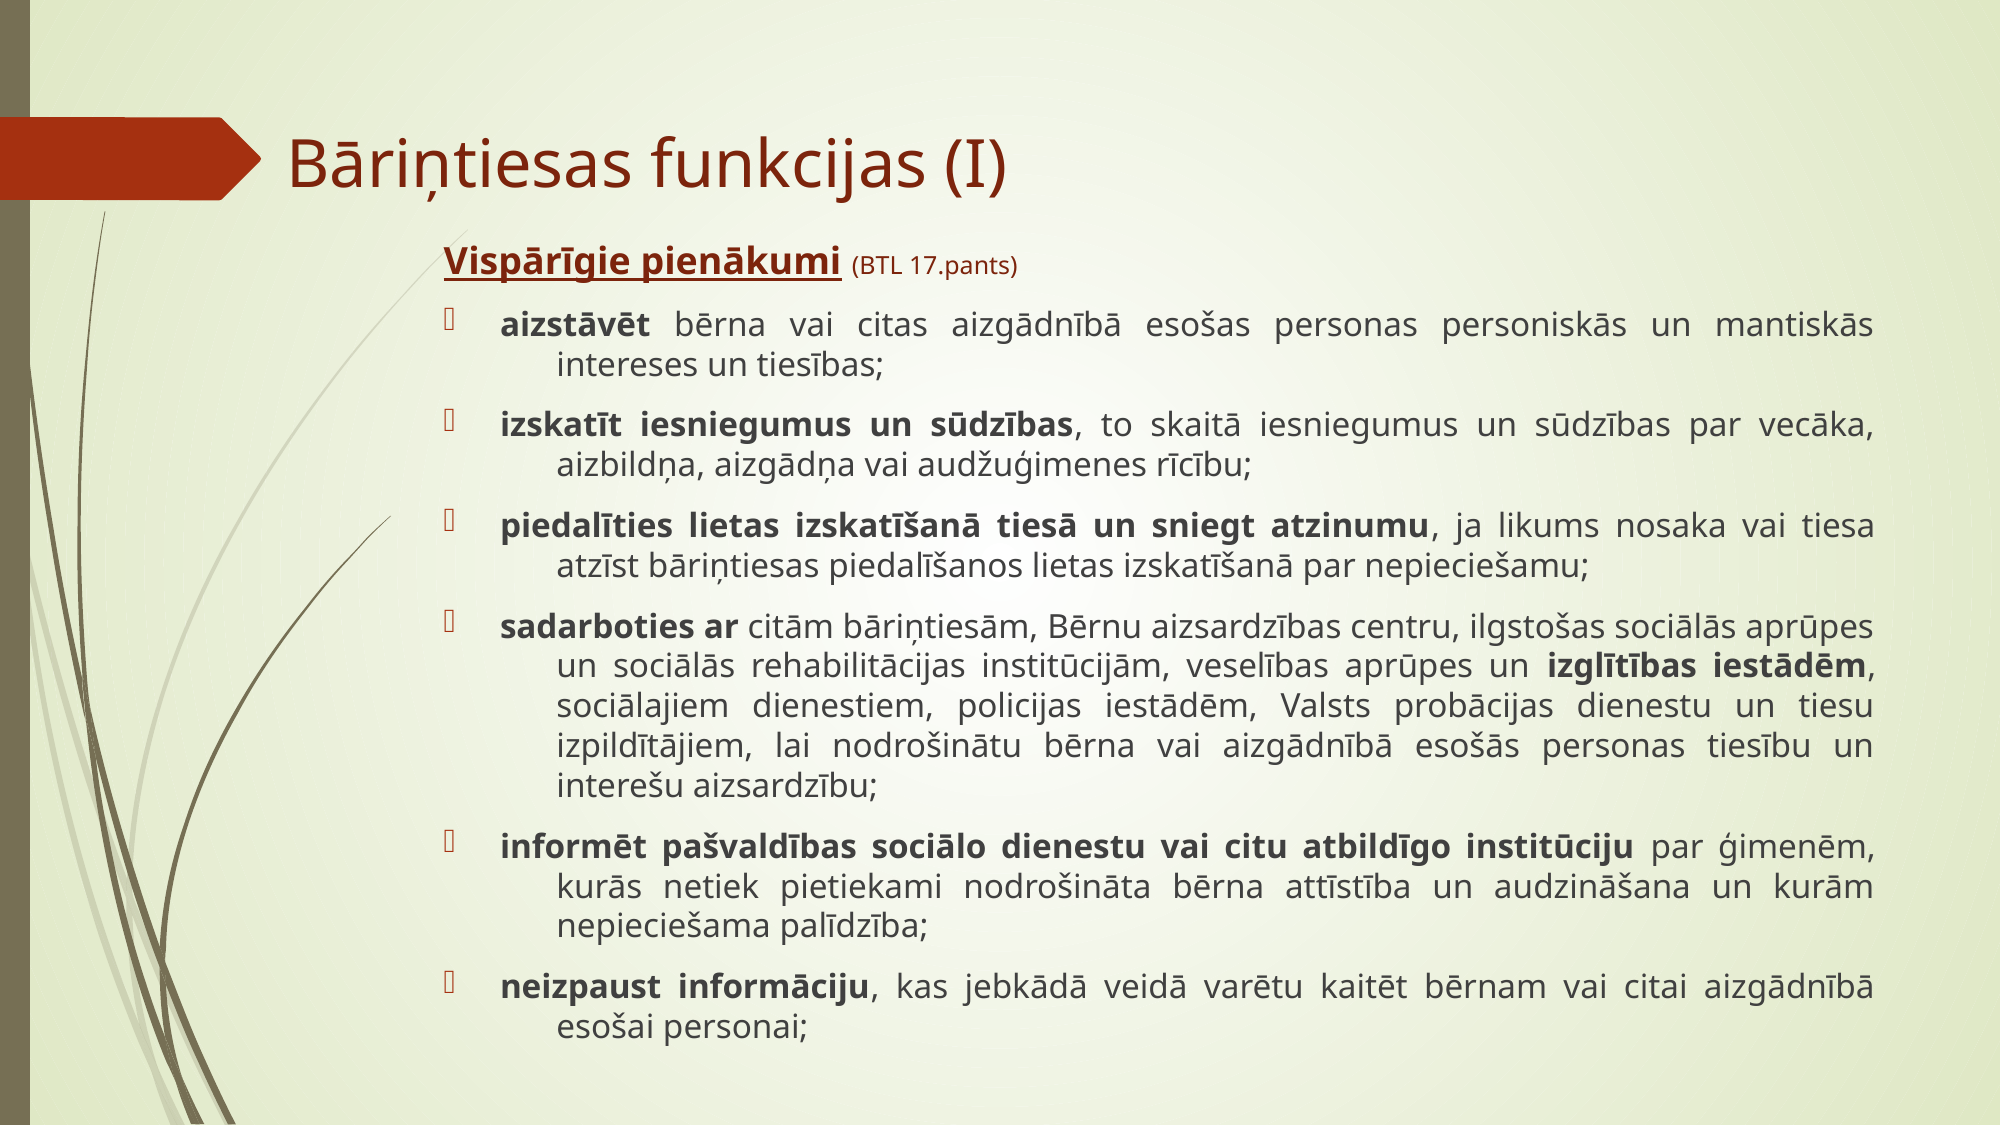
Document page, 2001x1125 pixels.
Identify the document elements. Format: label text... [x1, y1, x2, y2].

title Bāriņtiesas funkcijas (I) [271, 113, 1734, 324]
list Vispārīgie pienākumi (BTL 17.pants) aizstāvēt bērna vai citas aizgādnībā esošas personas personiskās un mantiskās intereses un tiesības; izskatīt iesniegumus un sūdzības, to skaitā iesniegumus un sūdzības par vecāka, aizbildņa, aizgādņa vai audžuģimenes rīcību; piedalīties lietas izskatīšanā tiesā un sniegt atzinumu, ja likums nosaka vai tiesa atzīst bāriņtiesas piedalīšanos lietas izskatīšanā par nepieciešamu; sadarboties ar citām bāriņtiesām, Bērnu aizsardzības centru, ilgstošas sociālās aprūpes un sociālās rehabilitācijas institūcijām, veselības aprūpes un izglītības iestādēm, sociālajiem dienestiem, policijas iestādēm, Valsts probācijas dienestu un tiesu izpildītājiem, lai nodrošinātu bērna vai aizgādnībā esošās personas tiesību un interešu aizsardzību; informēt pašvaldības sociālo dienestu vai citu atbildīgo institūciju par ģimenēm, kurās netiek pietiekami nodrošināta bērna attīstība un audzināšana un kurām nepieciešama palīdzība; neizpaust informāciju, kas jebkādā veidā varētu kaitēt bērnam vai citai aizgādnībā esošai personai; [428, 229, 1892, 1114]
